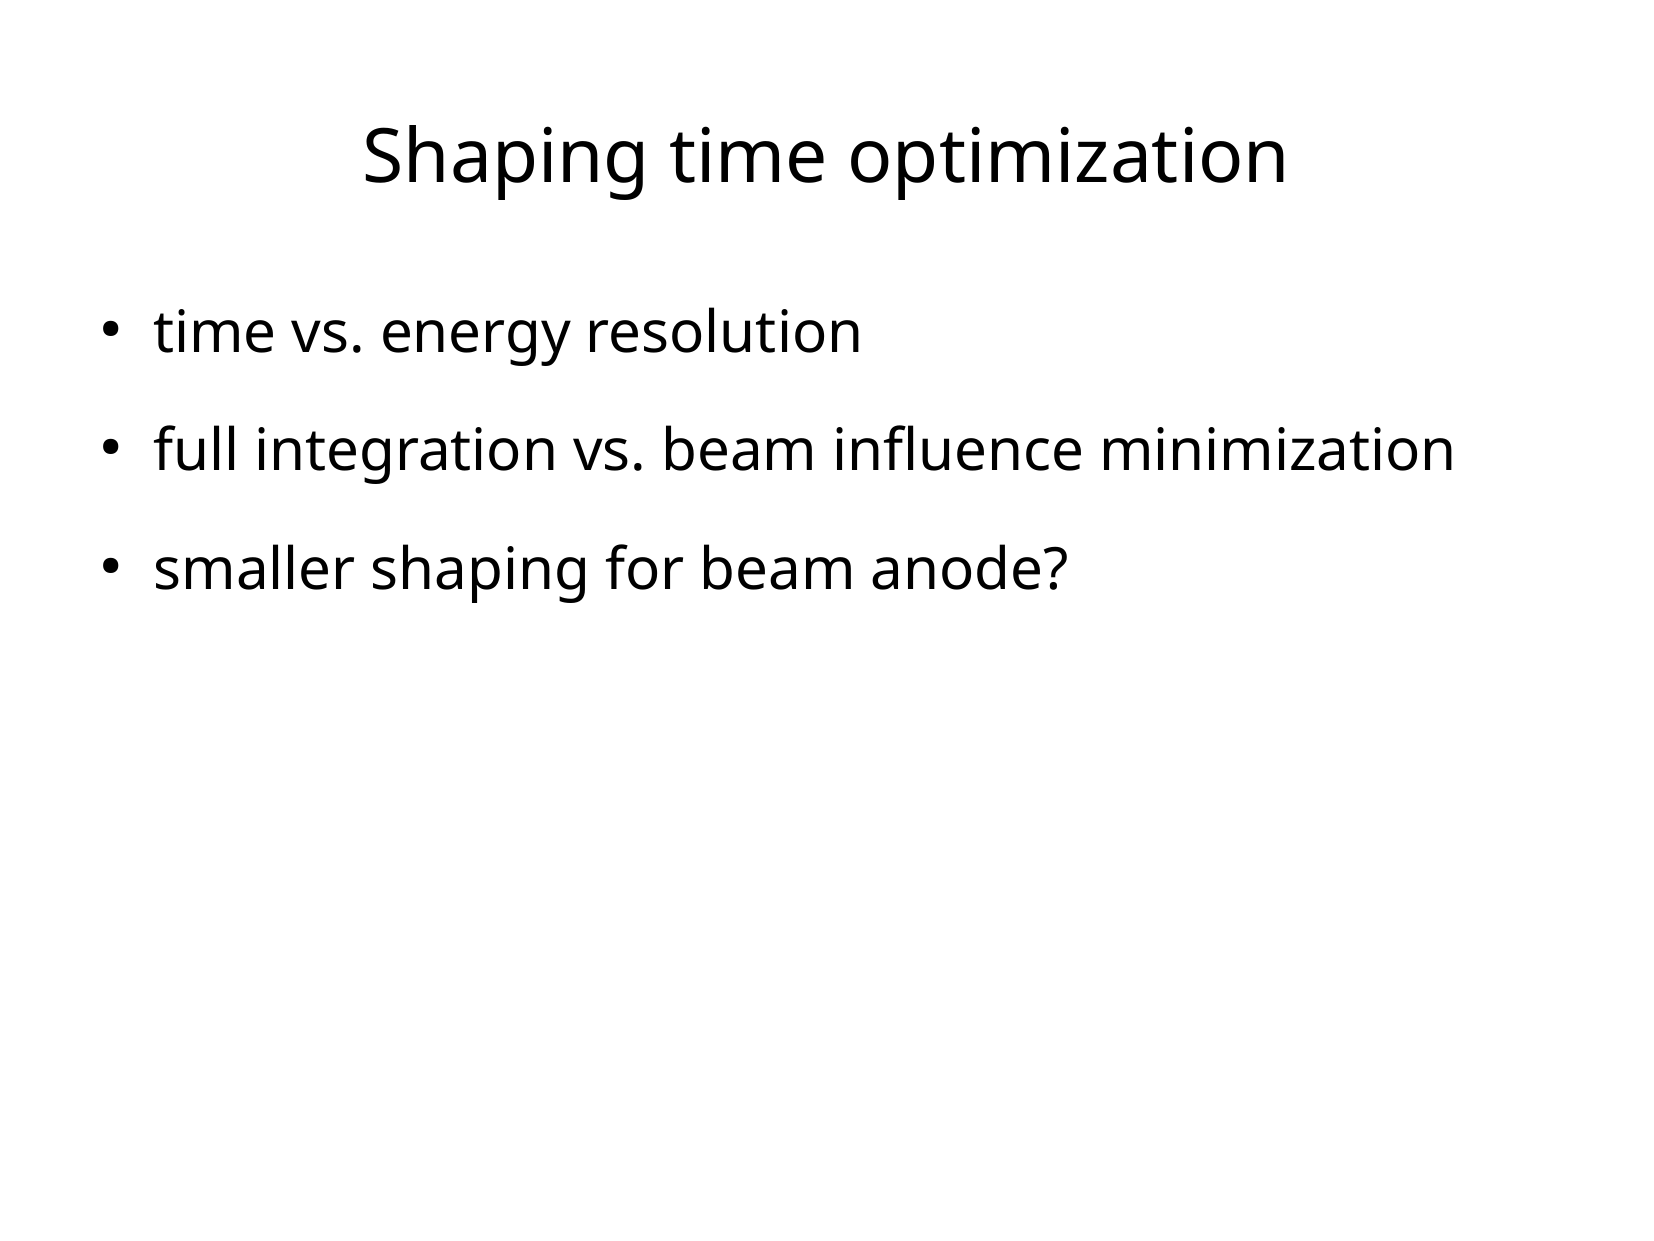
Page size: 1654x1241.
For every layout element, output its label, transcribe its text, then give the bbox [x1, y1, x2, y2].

list time vs. energy resolution full integration vs. beam influence minimization smaller shaping for beam anode? [82, 290, 1571, 1010]
title Shaping time optimization [82, 49, 1571, 257]
